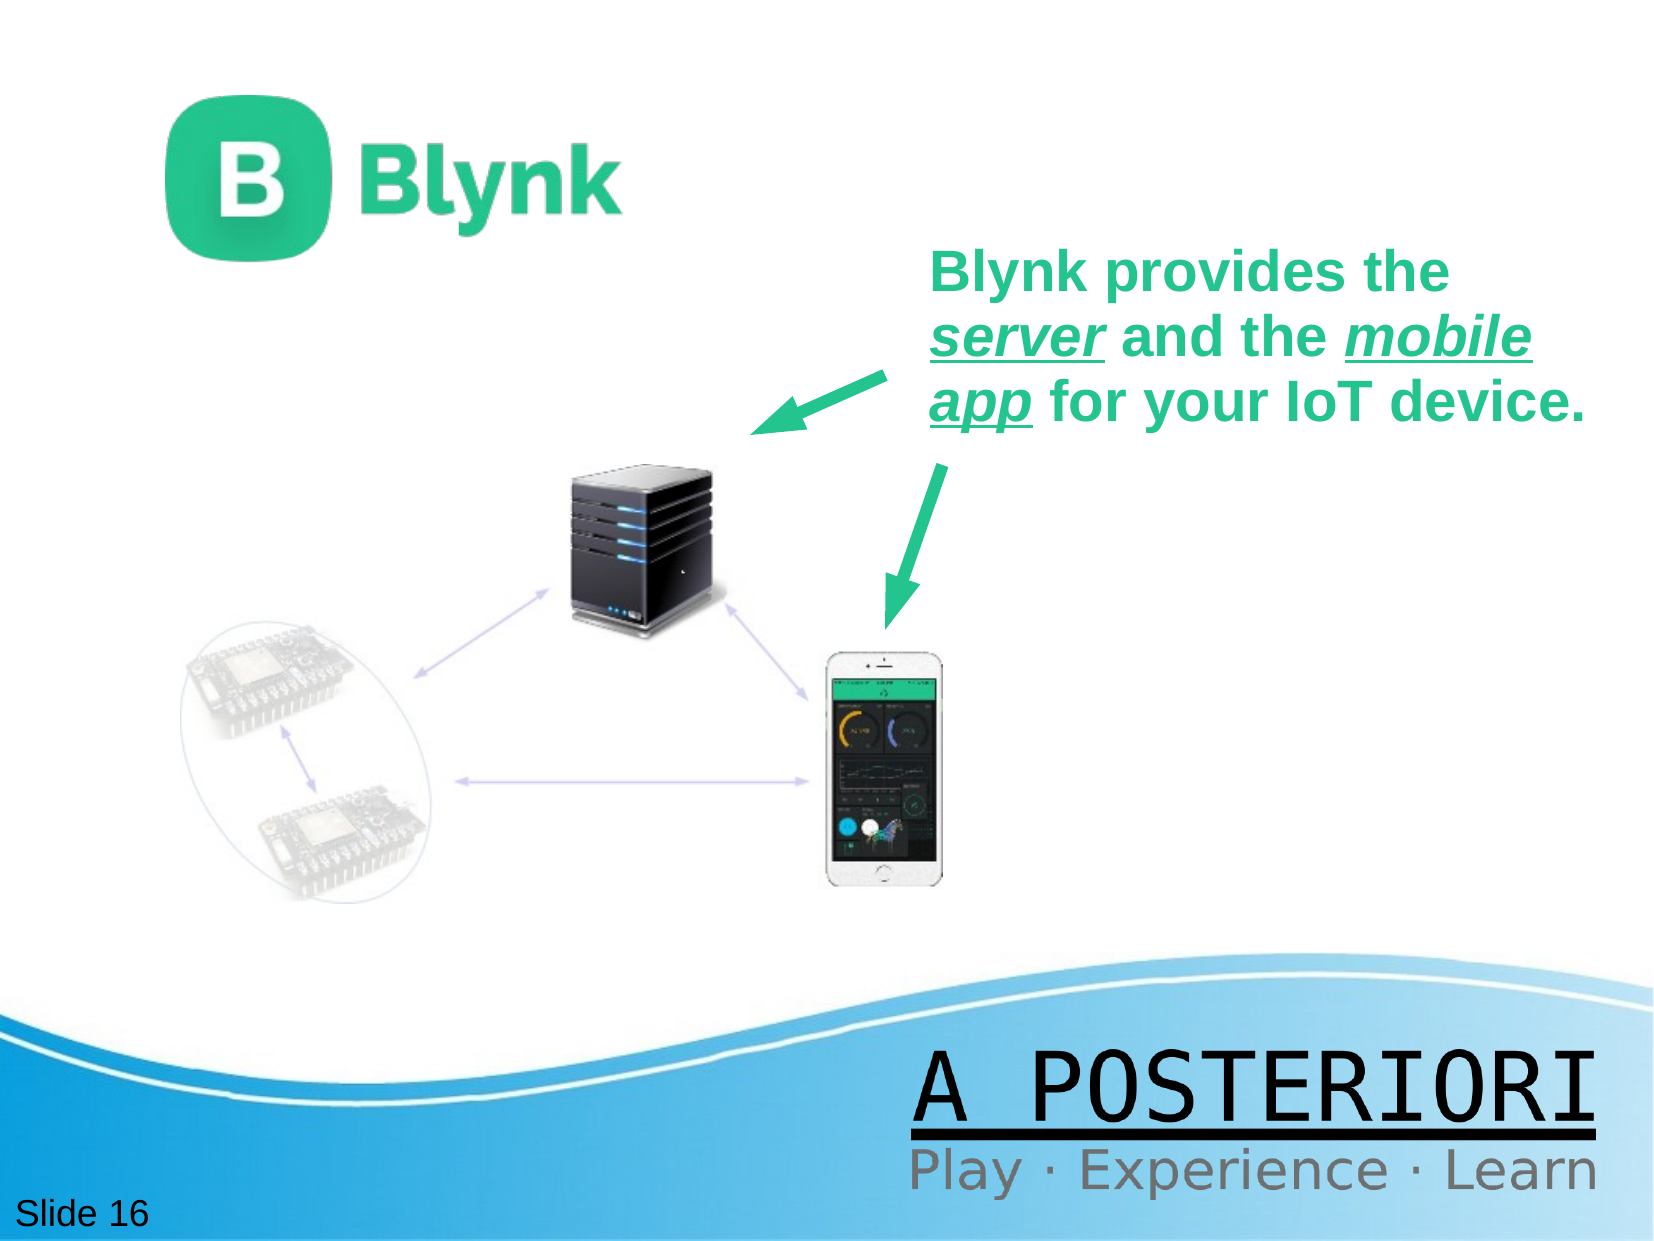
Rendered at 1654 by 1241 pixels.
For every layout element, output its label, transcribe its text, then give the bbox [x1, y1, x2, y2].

picture [165, 95, 623, 271]
text_box Blynk provides the server and the mobile app for your IoT device. [915, 231, 1621, 451]
picture [0, 952, 1654, 1241]
picture [180, 464, 943, 905]
